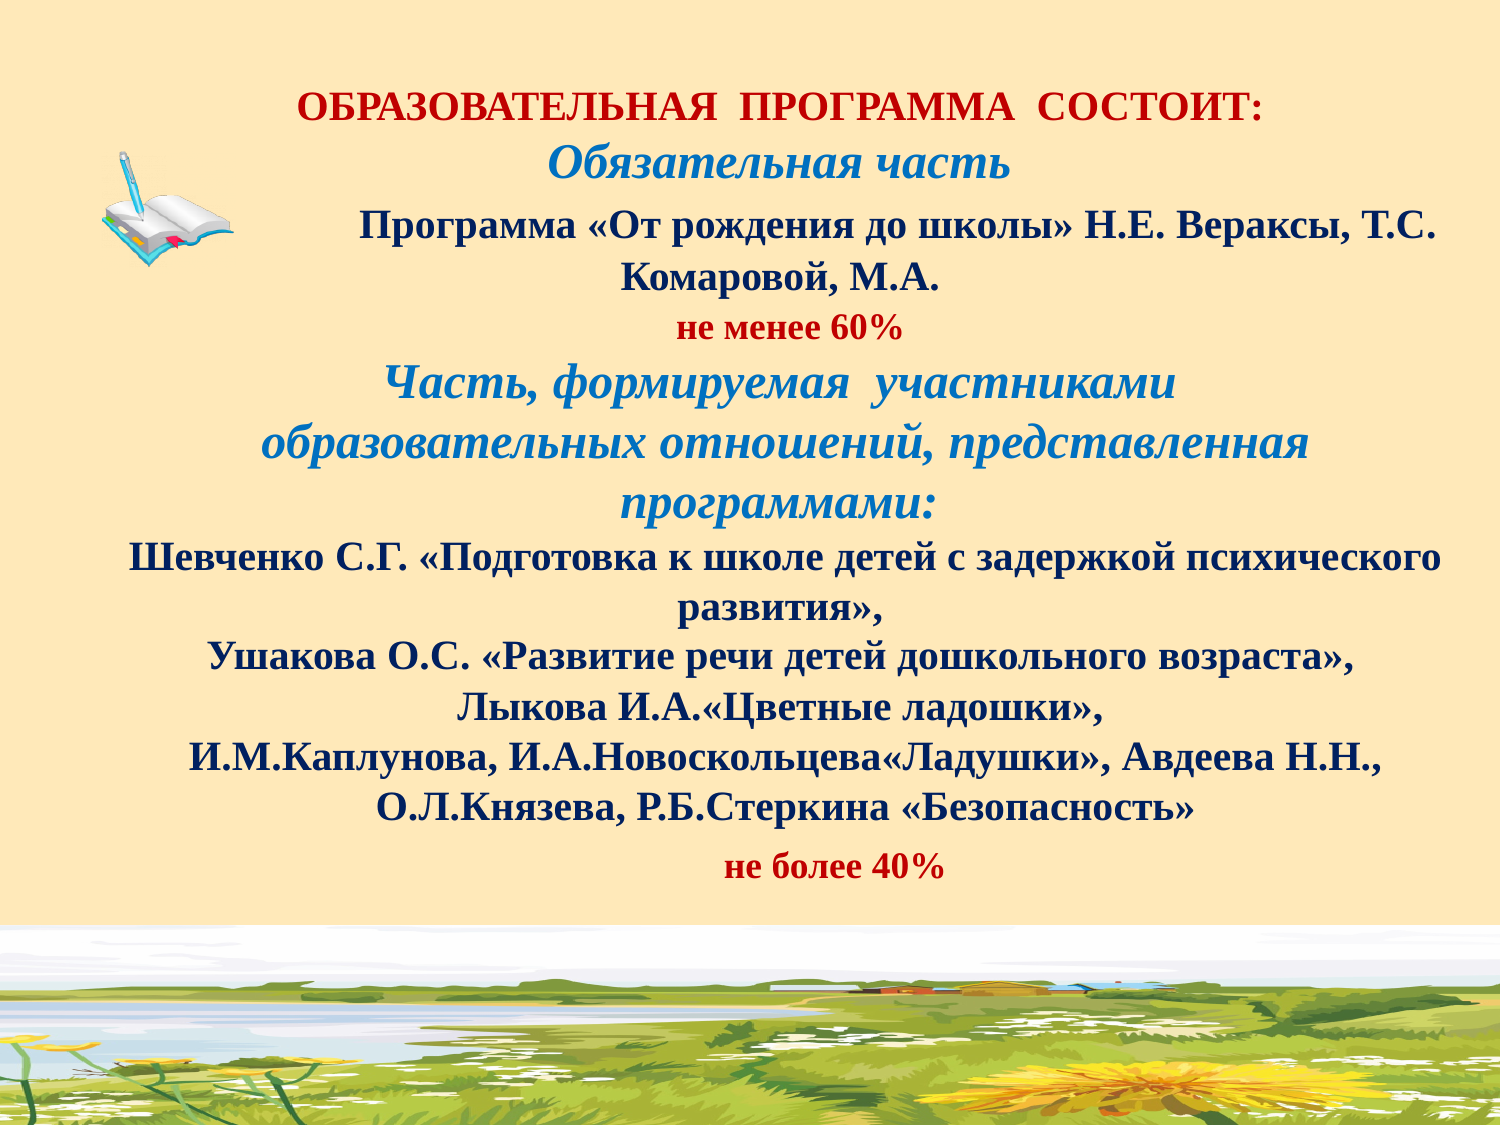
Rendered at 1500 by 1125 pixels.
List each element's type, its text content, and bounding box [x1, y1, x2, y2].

picture [0, 0, 1500, 1125]
list ОБРАЗОВАТЕЛЬНАЯ ПРОГРАММА СОСТОИТ: Обязательная часть Программа «От рождения до школы» Н.Е. Вераксы, Т.С. Комаровой, М.А. не менее 60% Часть, формируемая участниками образовательных отношений, представленная программами: Шевченко С.Г. «Подготовка к школе детей с задержкой психического развития», Ушакова О.С. «Развитие речи детей дошкольного возраста», Лыкова И.А.«Цветные ладошки», И.М.Каплунова, И.А.Новоскольцева«Ладушки», Авдеева Н.Н., О.Л.Князева, Р.Б.Стеркина «Безопасность» не более 40% [112, 31, 1459, 925]
